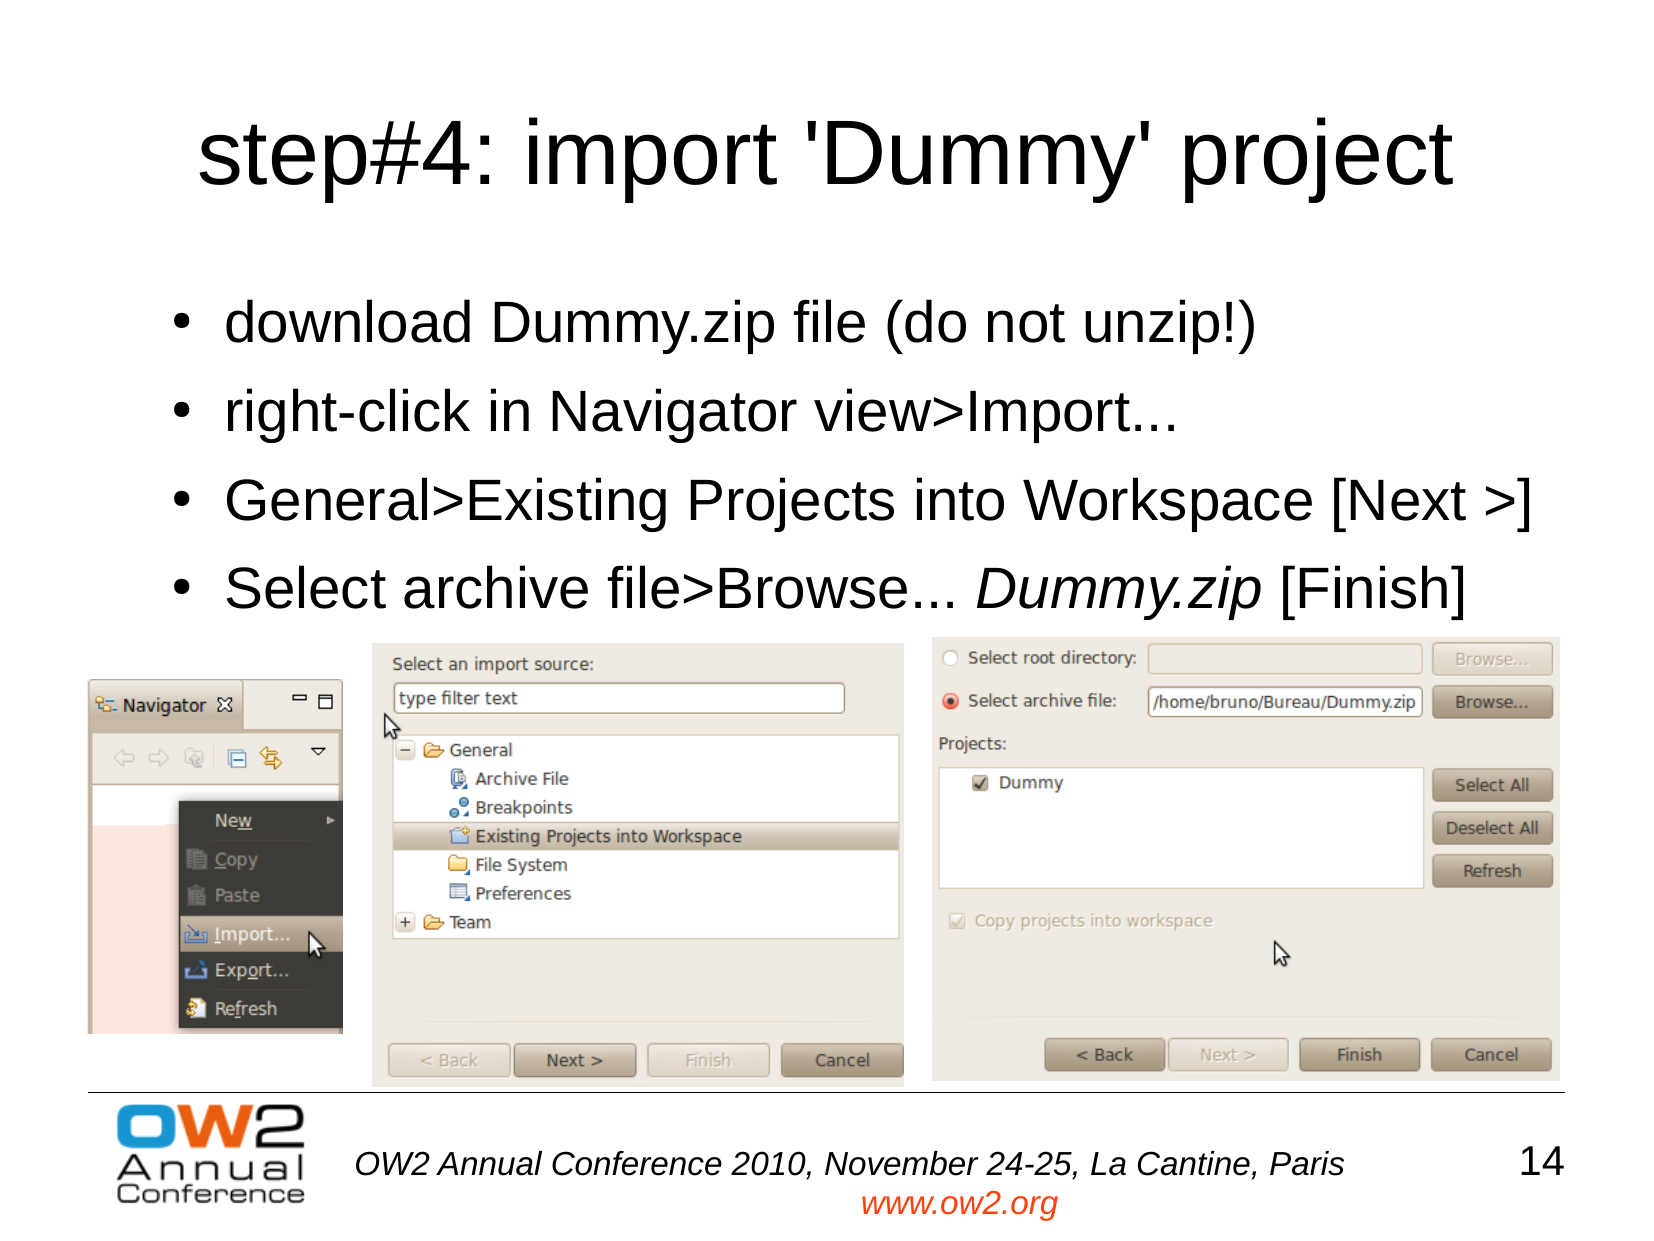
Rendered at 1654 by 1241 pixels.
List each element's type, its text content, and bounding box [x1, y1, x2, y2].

picture [87, 679, 343, 1034]
picture [88, 1094, 333, 1213]
list download Dummy.zip file (do not unzip!) right-click in Navigator view>Import... General>Existing Projects into Workspace [Next >] Select archive file>Browse... Dummy.zip [Finish] [82, 290, 1571, 1094]
title step#4: import 'Dummy' project [82, 56, 1571, 250]
picture [372, 643, 904, 1087]
picture [932, 637, 1560, 1081]
